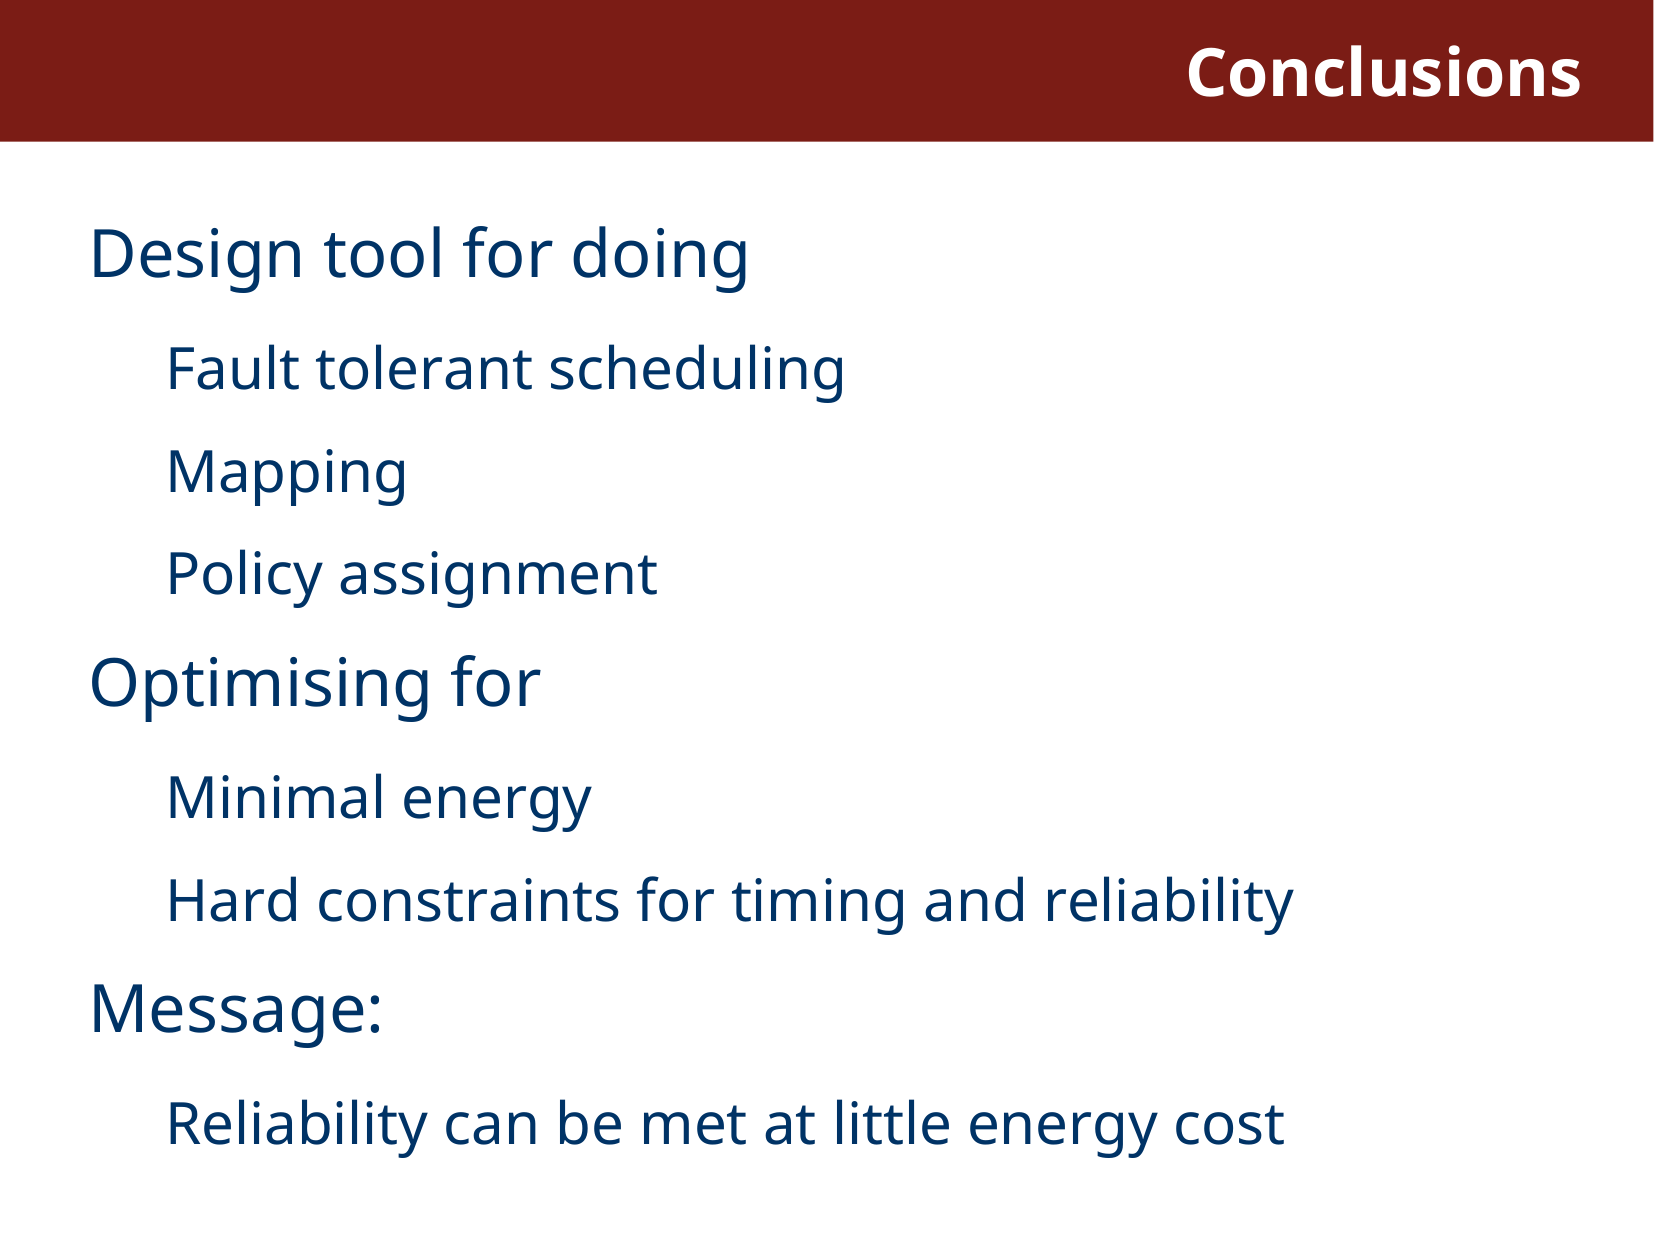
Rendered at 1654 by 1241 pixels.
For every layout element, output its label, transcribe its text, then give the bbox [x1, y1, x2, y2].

list Design tool for doing Fault tolerant scheduling Mapping Policy assignment Optimising for Minimal energy Hard constraints for timing and reliability Message: Reliability can be met at little energy cost [70, 206, 1583, 1143]
title Conclusions [0, 7, 1583, 135]
